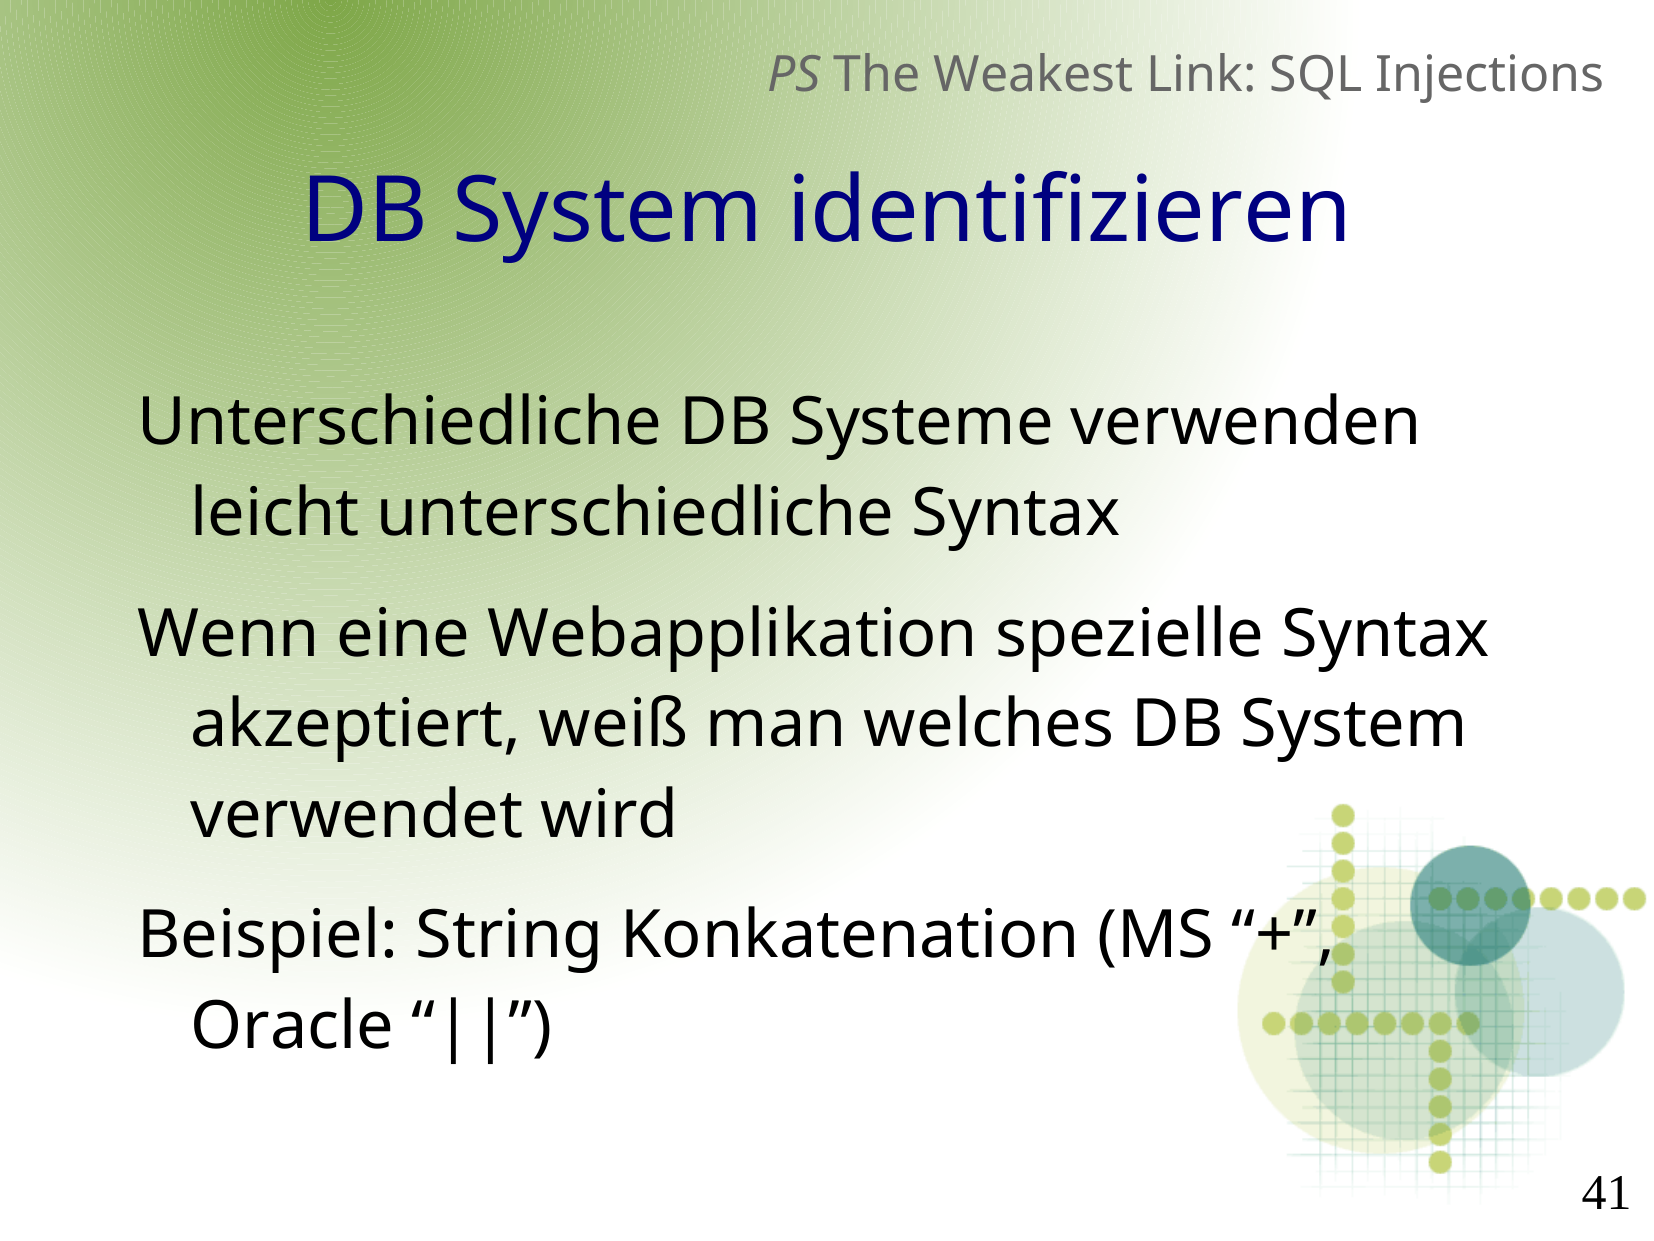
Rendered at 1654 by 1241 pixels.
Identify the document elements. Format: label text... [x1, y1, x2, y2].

list Unterschiedliche DB Systeme verwenden leicht unterschiedliche Syntax Wenn eine Webapplikation spezielle Syntax akzeptiert, weiß man welches DB System verwendet wird Beispiel: String Konkatenation (MS “+”, Oracle “||”) [119, 373, 1532, 1045]
title DB System identifizieren [121, 102, 1534, 311]
picture [1224, 792, 1654, 1211]
